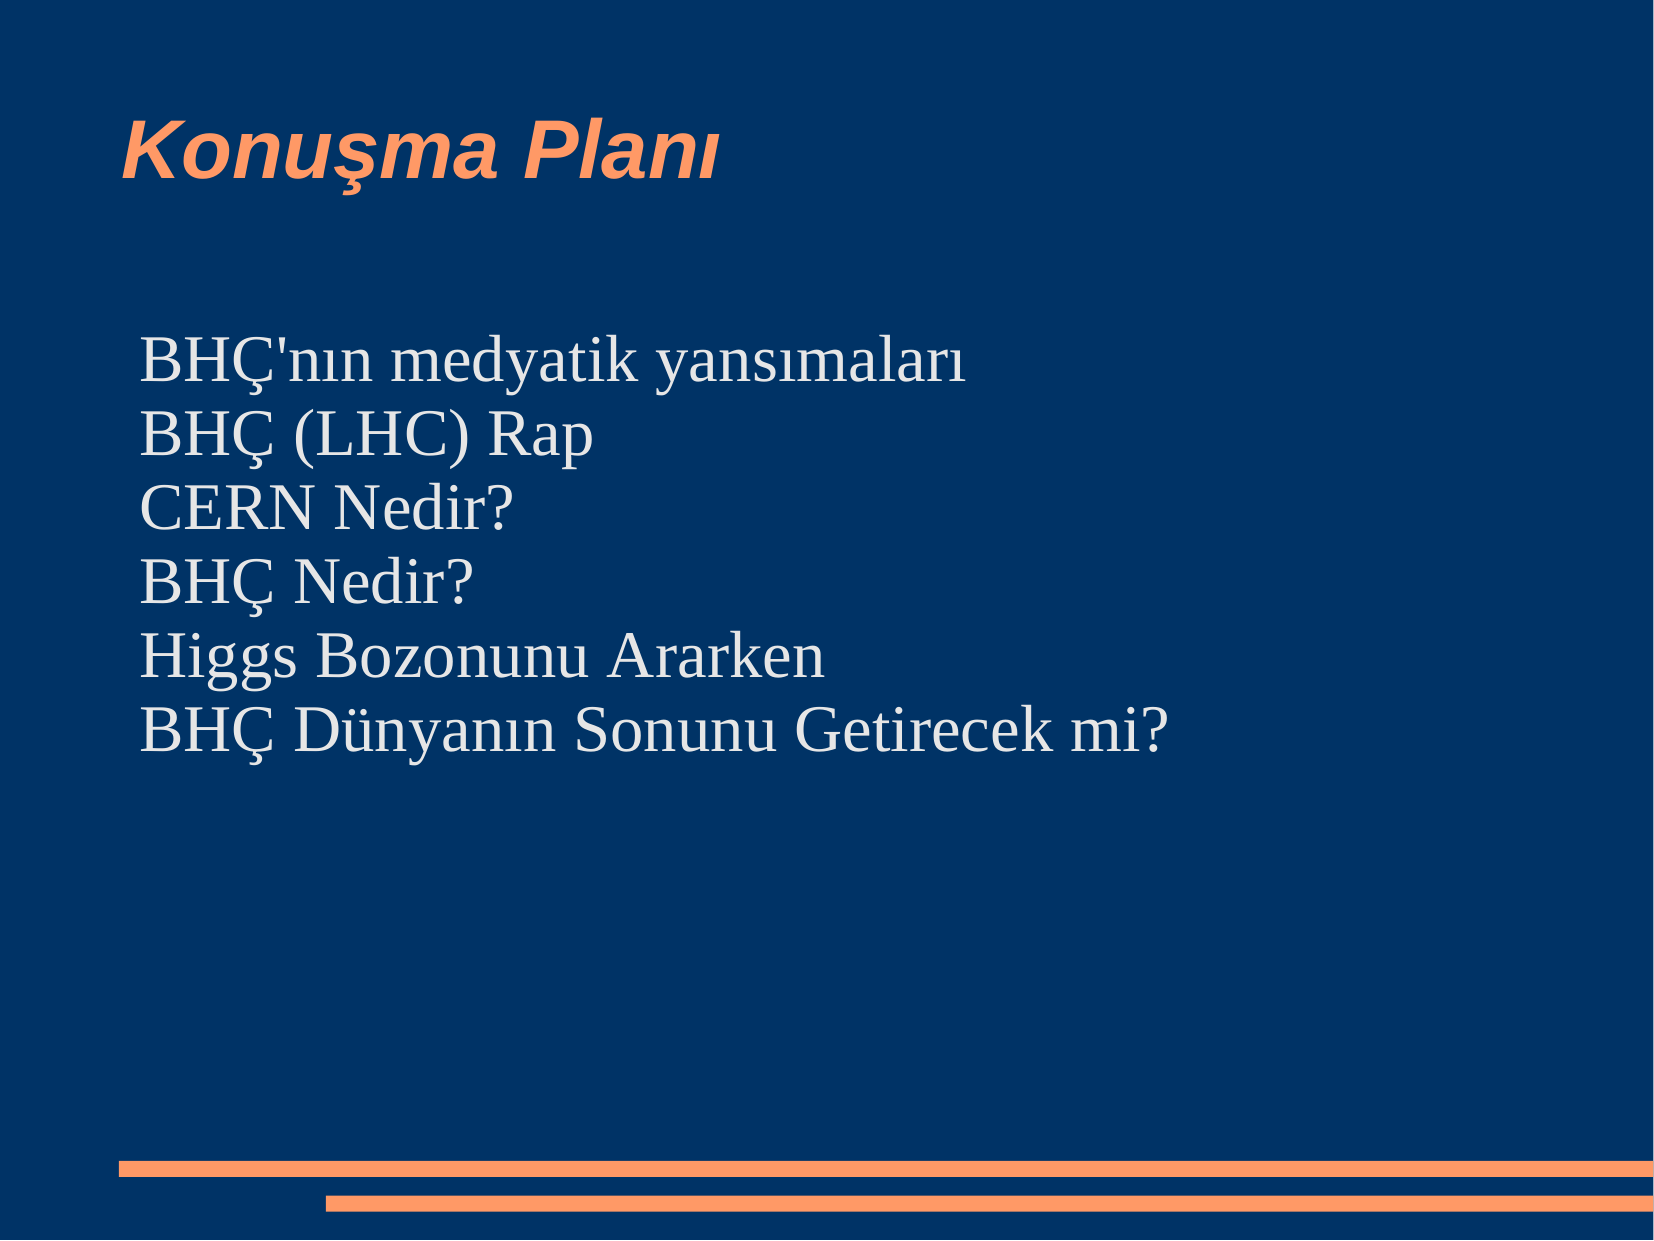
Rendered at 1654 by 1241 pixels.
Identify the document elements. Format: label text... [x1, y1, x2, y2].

title Konuşma Planı [121, 46, 1534, 254]
list BHÇ'nın medyatik yansımaları BHÇ (LHC) Rap CERN Nedir? BHÇ Nedir? Higgs Bozonunu Ararken BHÇ Dünyanın Sonunu Getirecek mi? [121, 322, 1561, 1118]
